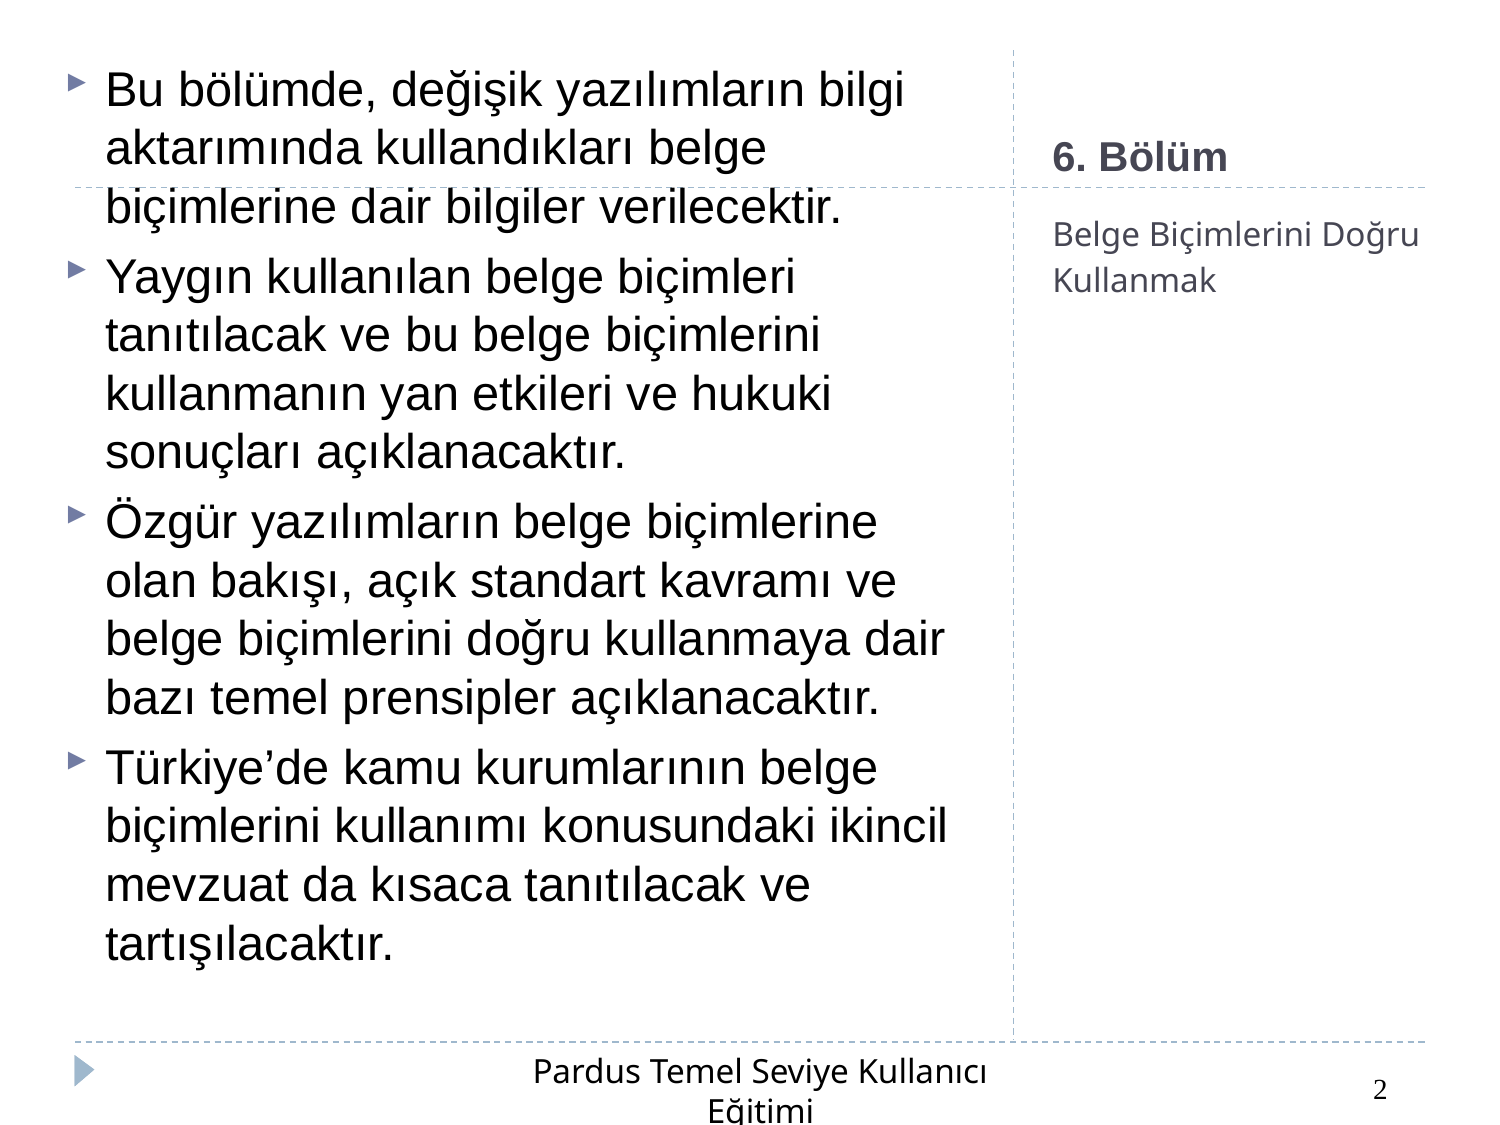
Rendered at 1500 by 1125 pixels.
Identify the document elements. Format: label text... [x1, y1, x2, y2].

title 6. Bölüm [1037, 50, 1450, 188]
list Belge Biçimlerini Doğru Kullanmak [1037, 200, 1450, 995]
list Bu bölümde, değişik yazılımların bilgi aktarımında kullandıkları belge biçimlerine dair bilgiler verilecektir. Yaygın kullanılan belge biçimleri tanıtılacak ve bu belge biçimlerini kullanmanın yan etkileri ve hukuki sonuçları açıklanacaktır. Özgür yazılımların belge biçimlerine olan bakışı, açık standart kavramı ve belge biçimlerini doğru kullanmaya dair bazı temel prensipler açıklanacaktır. Türkiye’de kamu kurumlarının belge biçimlerini kullanımı konusundaki ikincil mevzuat da kısaca tanıtılacak ve tartışılacaktır. [50, 50, 988, 988]
